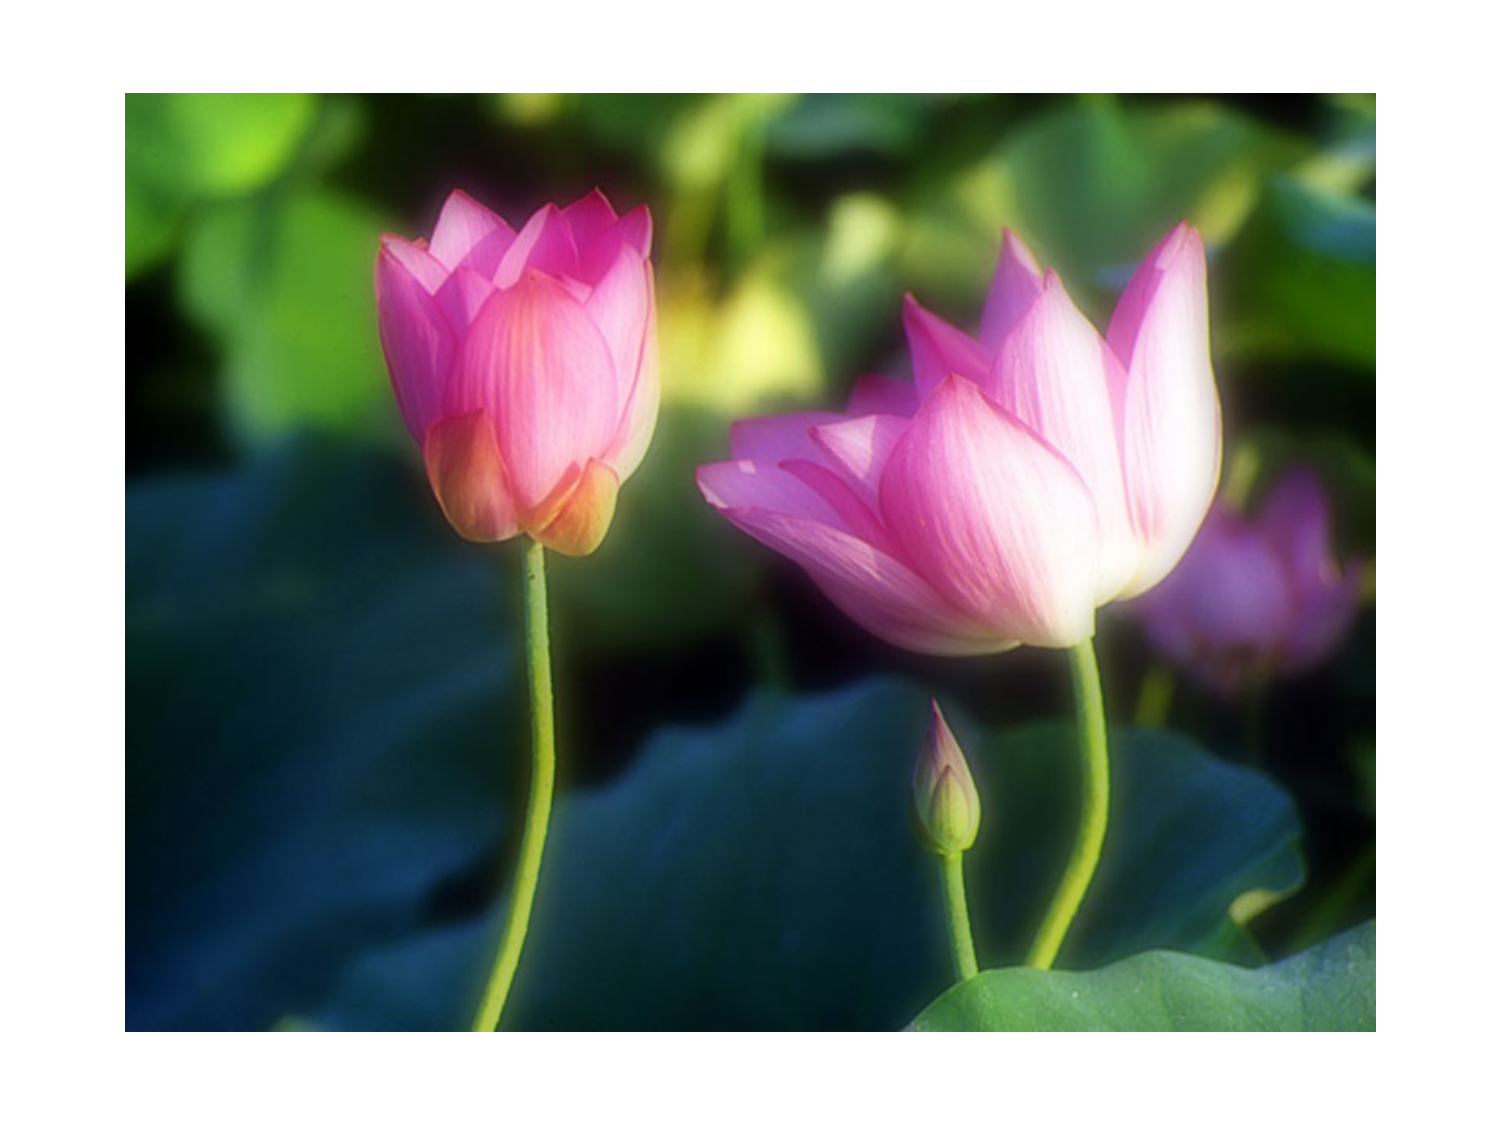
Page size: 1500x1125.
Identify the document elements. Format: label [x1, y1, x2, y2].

picture [125, 93, 1376, 1032]
